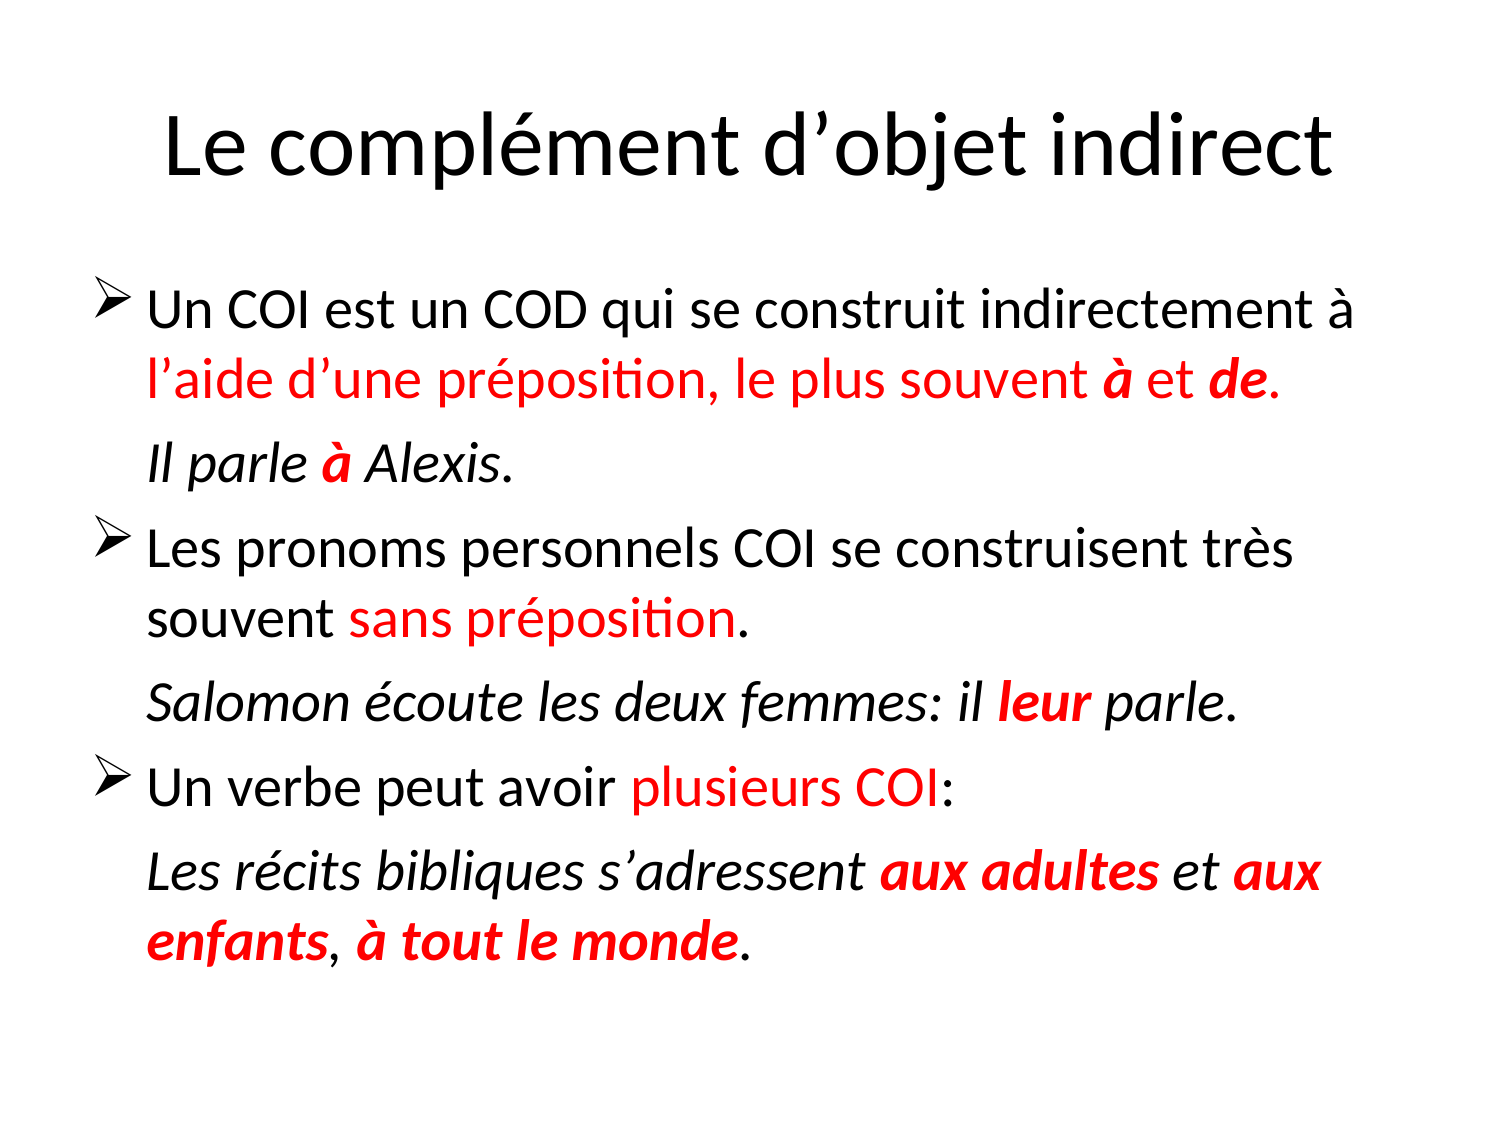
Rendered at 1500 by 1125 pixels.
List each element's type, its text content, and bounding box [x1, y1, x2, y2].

list Un COI est un COD qui se construit indirectement à l’aide d’une préposition, le plus souvent à et de. Il parle à Alexis. Les pronoms personnels COI se construisent très souvent sans préposition. Salomon écoute les deux femmes: il leur parle. Un verbe peut avoir plusieurs COI: Les récits bibliques s’adressent aux adultes et aux enfants, à tout le monde. [75, 262, 1426, 1005]
title Le complément d’objet indirect [75, 45, 1426, 233]
